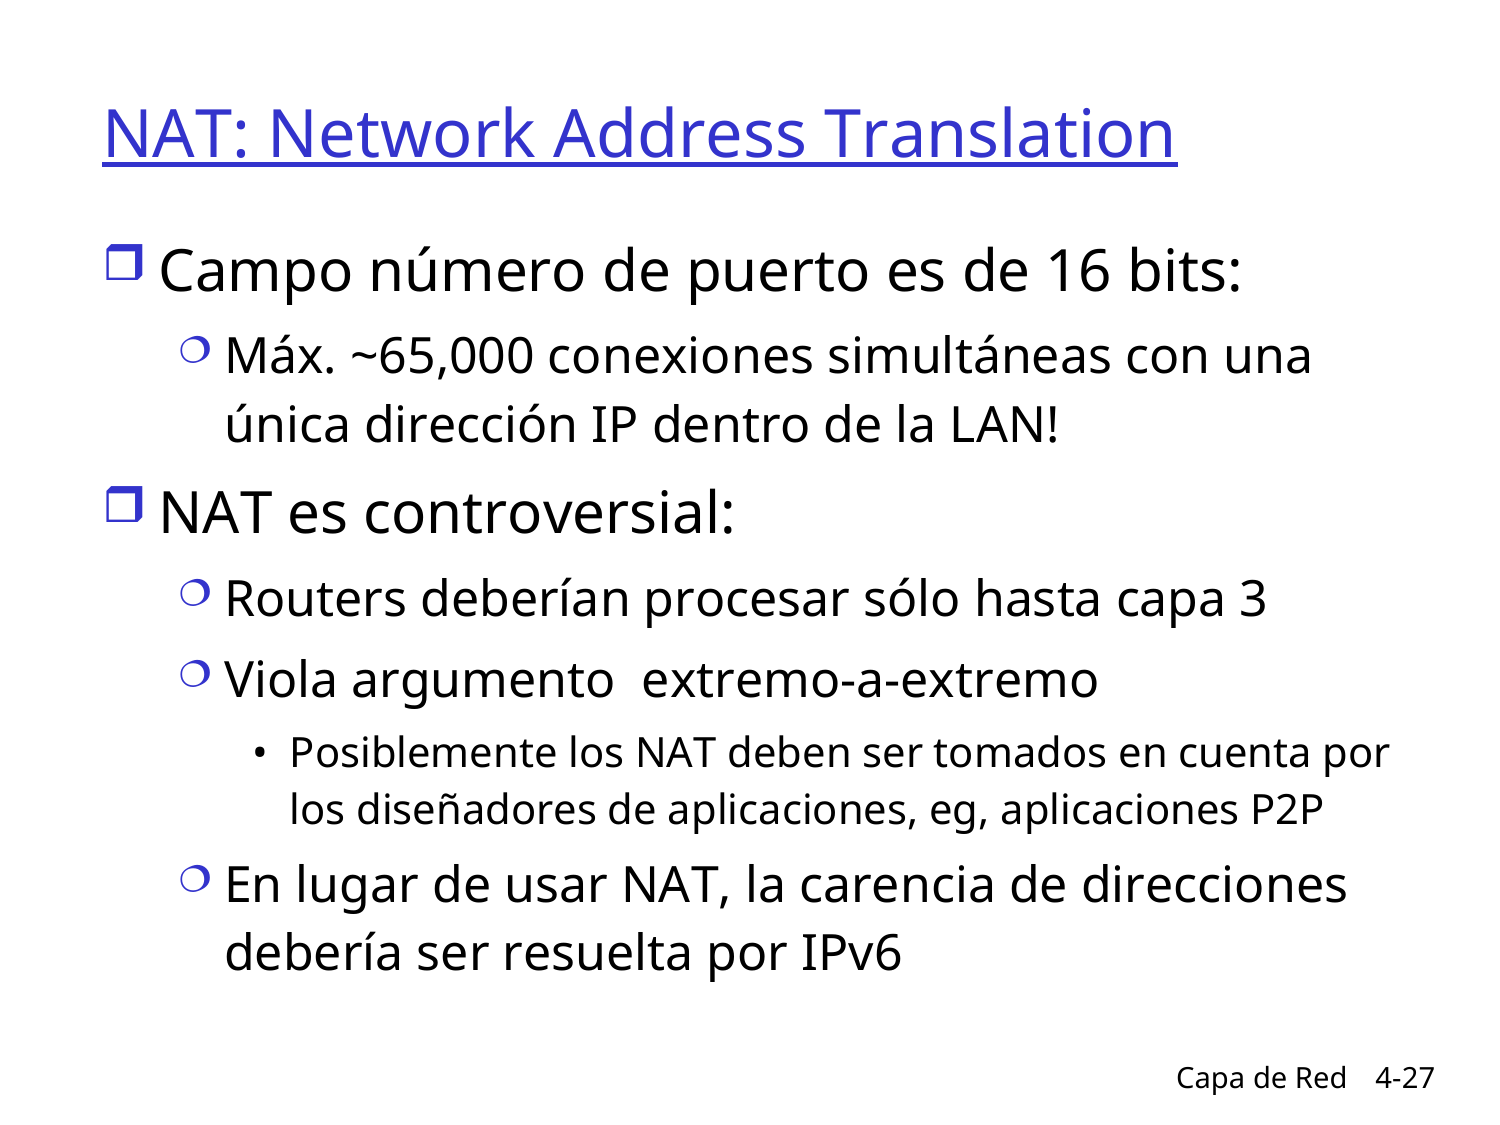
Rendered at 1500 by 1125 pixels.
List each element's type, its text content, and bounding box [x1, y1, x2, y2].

title NAT: Network Address Translation [87, 37, 1363, 221]
list Campo número de puerto es de 16 bits: Máx. ~65,000 conexiones simultáneas con una única dirección IP dentro de la LAN! NAT es controversial: Routers deberían procesar sólo hasta capa 3 Viola argumento extremo-a-extremo Posiblemente los NAT deben ser tomados en cuenta por los diseñadores de aplicaciones, eg, aplicaciones P2P En lugar de usar NAT, la carencia de direcciones debería ser resuelta por IPv6 [87, 221, 1426, 984]
